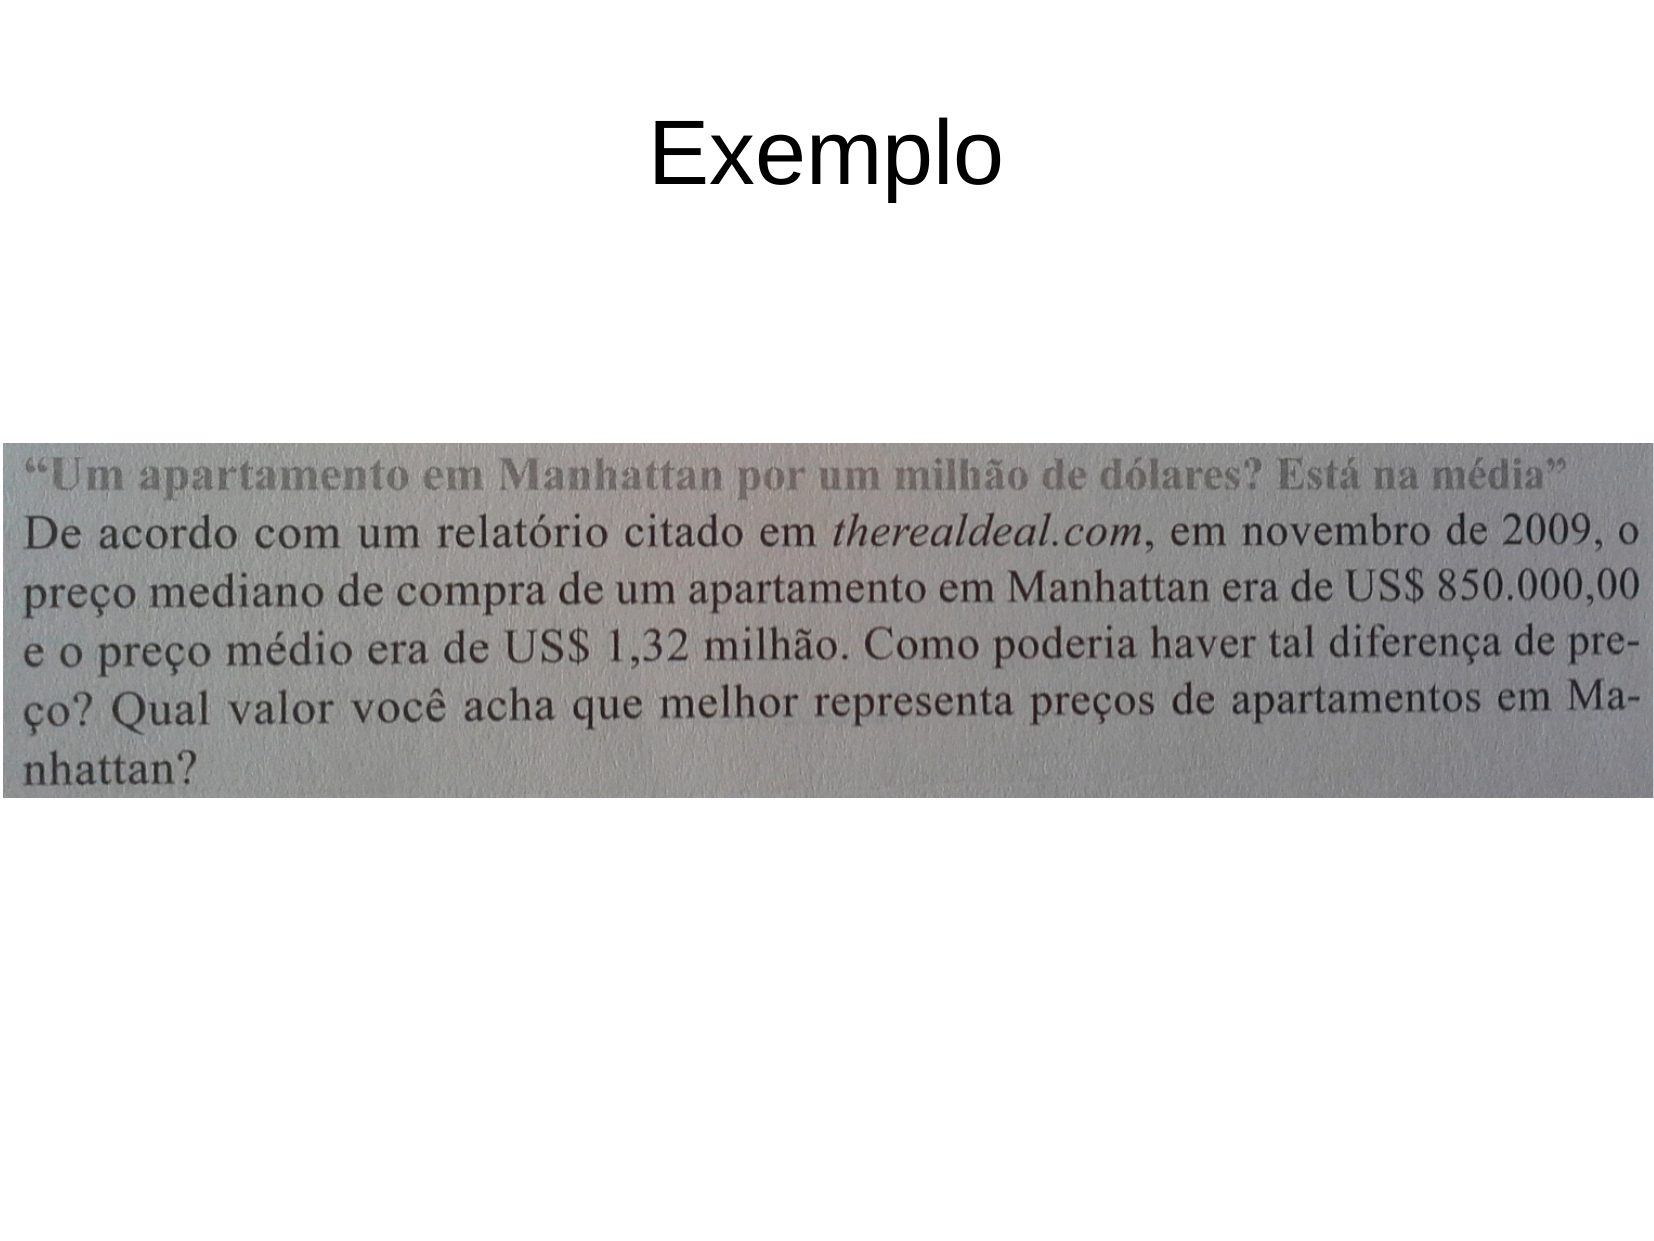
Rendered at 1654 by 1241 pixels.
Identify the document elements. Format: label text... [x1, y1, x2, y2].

picture [3, 443, 1654, 798]
title Exemplo [82, 49, 1571, 257]
